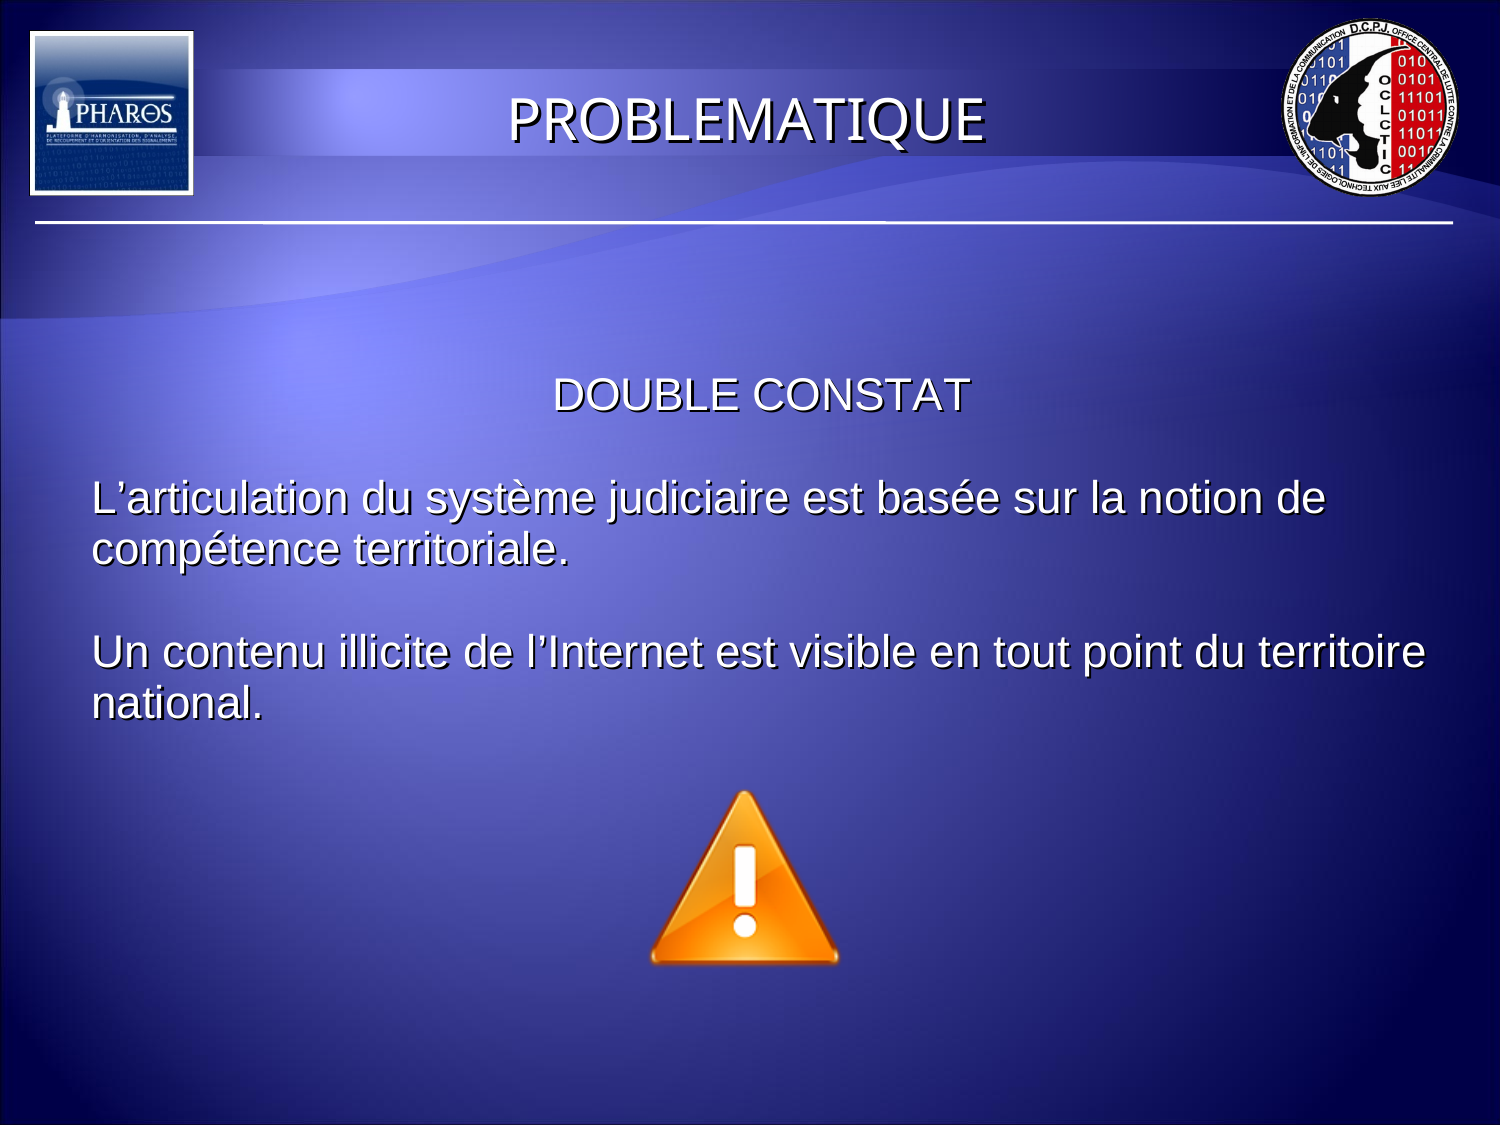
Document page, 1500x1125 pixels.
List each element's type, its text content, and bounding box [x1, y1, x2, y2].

text_box DOUBLE CONSTAT L’articulation du système judiciaire est basée sur la notion de compétence territoriale. Un contenu illicite de l’Internet est visible en tout point du territoire national. [76, 361, 1447, 736]
text_box PROBLEMATIQUE [194, 70, 1281, 165]
picture [0, 0, 1500, 1125]
